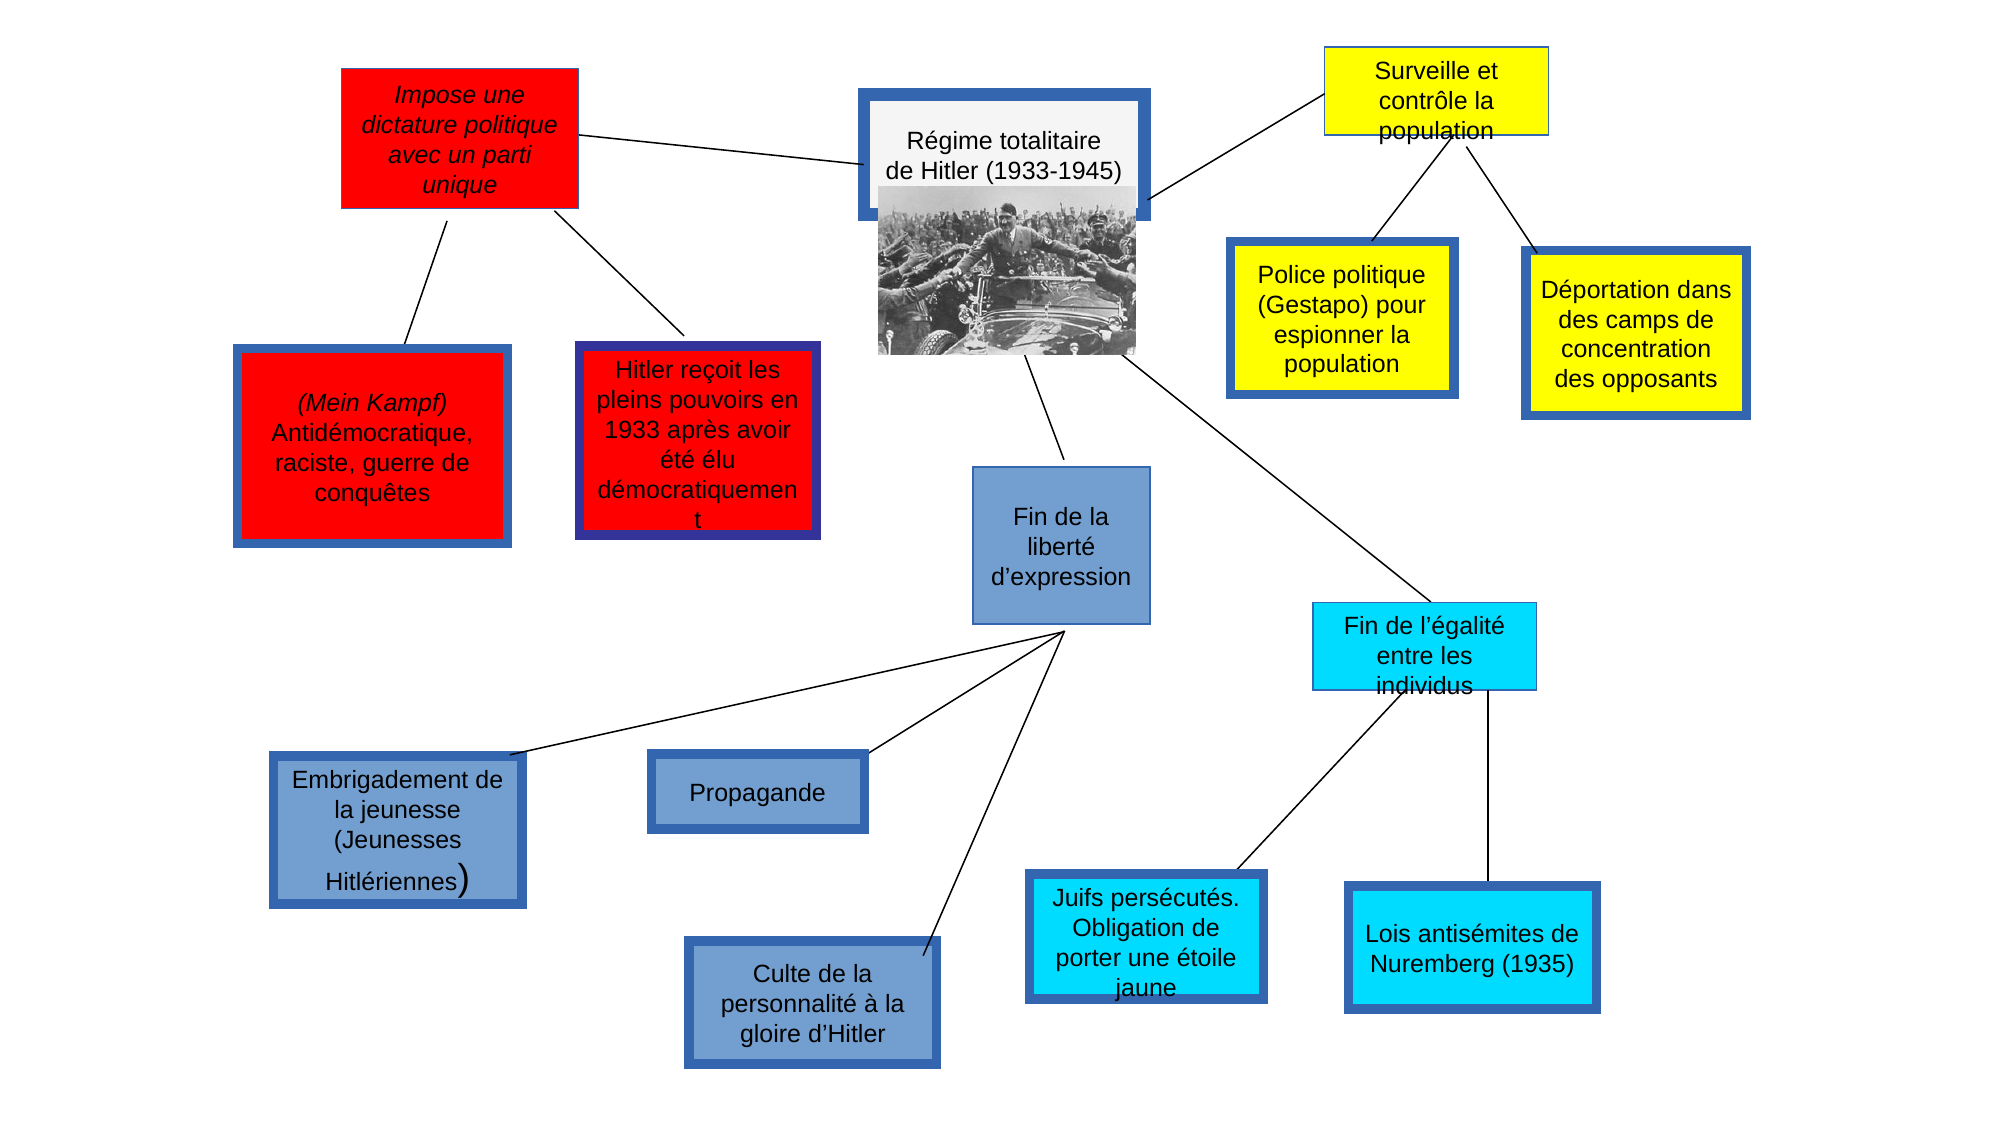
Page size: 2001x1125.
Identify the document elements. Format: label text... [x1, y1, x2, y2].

text_box Surveille et contrôle la population [1324, 47, 1549, 135]
text_box Hitler reçoit les pleins pouvoirs en 1933 après avoir été élu démocratiquement [579, 346, 817, 536]
text_box Police politique (Gestapo) pour espionner la population [1230, 241, 1454, 395]
text_box Embrigadement de la jeunesse (Jeunesses Hitlériennes) [273, 755, 522, 905]
text_box Lois antisémites de Nuremberg (1935) [1348, 885, 1597, 1009]
text_box Déportation dans des camps de concentration des opposants [1525, 250, 1747, 416]
text_box (Mein Kampf) Antidémocratique, raciste, guerre de conquêtes [237, 348, 508, 544]
text_box Propagande [651, 753, 865, 830]
text_box Fin de l’égalité entre les individus [1313, 602, 1537, 691]
text_box Impose une dictature politique avec un parti unique [341, 68, 579, 209]
text_box Culte de la personnalité à la gloire d’Hitler [689, 941, 937, 1065]
picture [878, 186, 1136, 355]
text_box Régime totalitaire de Hitler (1933-1945) [863, 94, 1145, 215]
text_box Juifs persécutés. Obligation de porter une étoile jaune [1029, 873, 1264, 999]
text_box Fin de la liberté d’expression [972, 467, 1150, 624]
